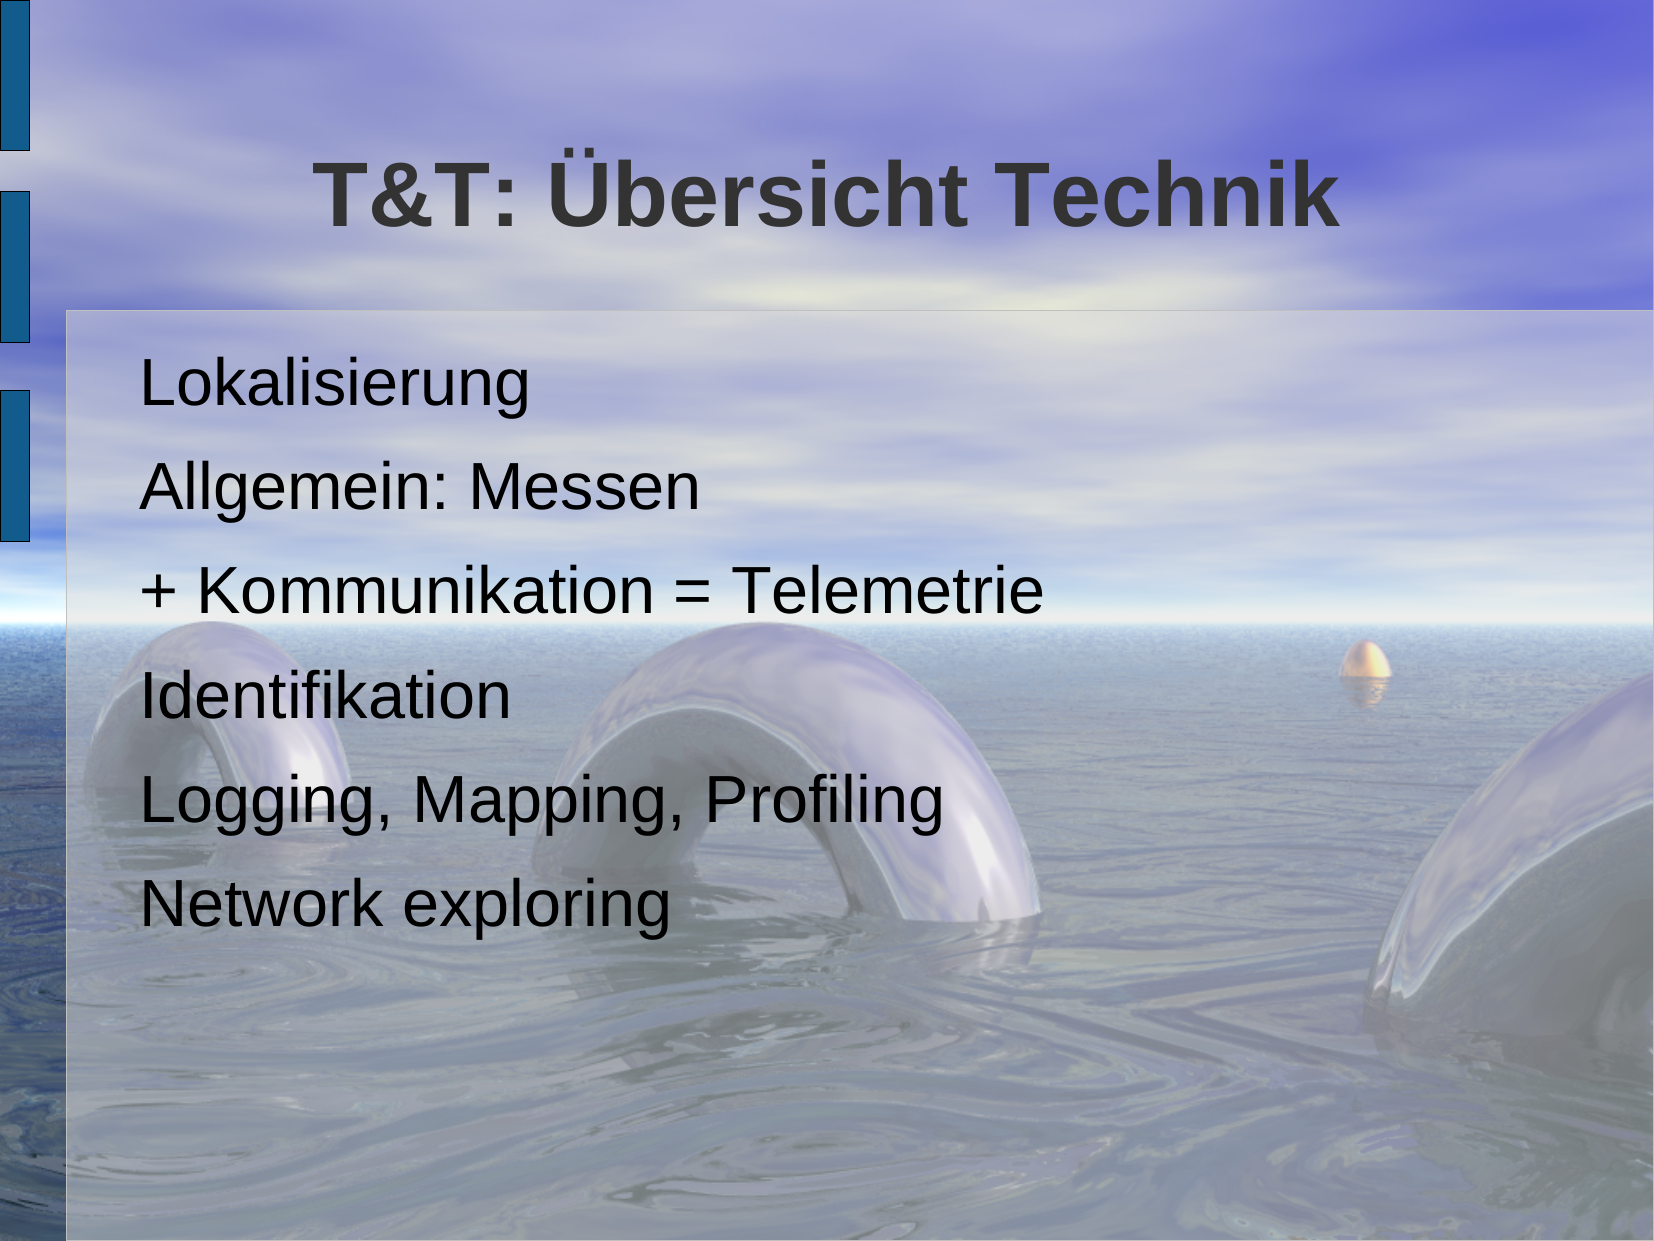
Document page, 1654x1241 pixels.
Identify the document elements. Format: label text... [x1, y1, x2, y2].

title T&T: Übersicht Technik [121, 91, 1534, 299]
list Lokalisierung Allgemein: Messen + Kommunikation = Telemetrie Identifikation Logging, Mapping, Profiling Network exploring [121, 344, 1534, 1127]
picture [0, 0, 1654, 1241]
